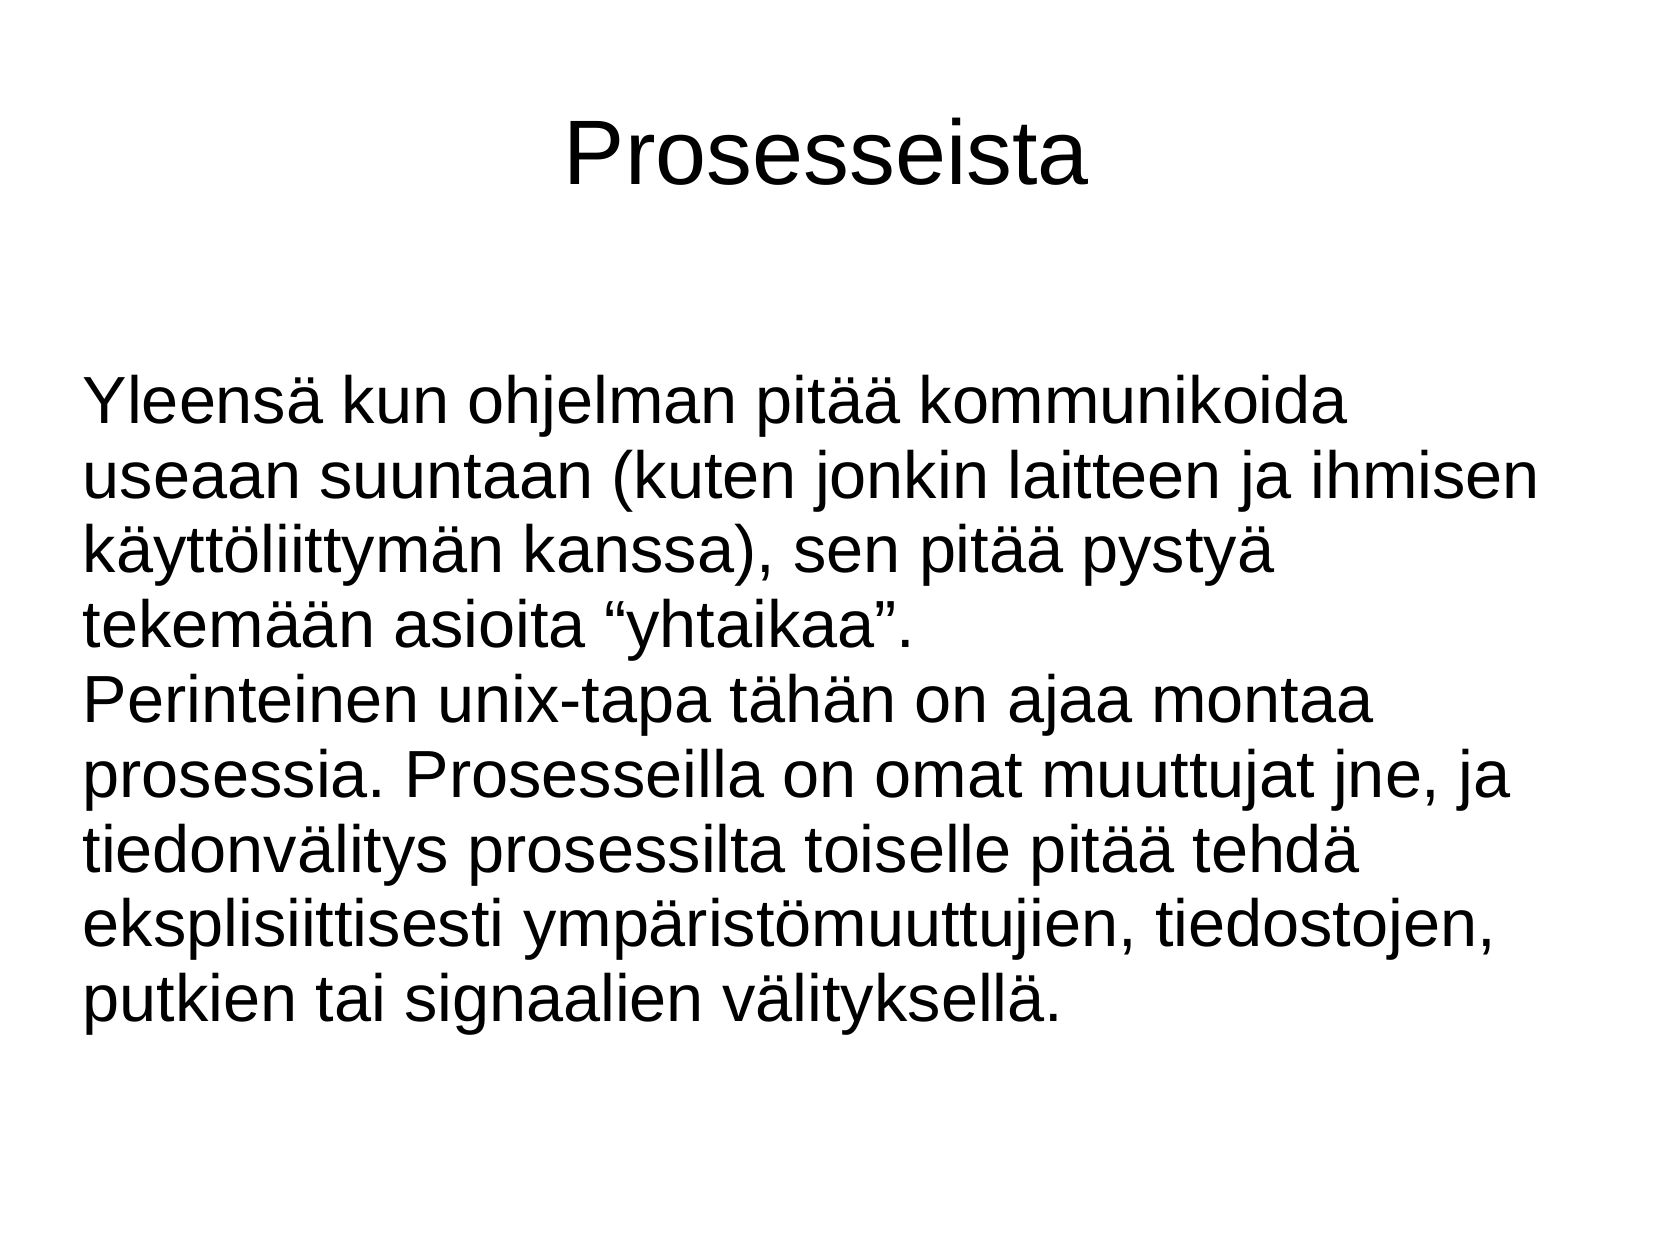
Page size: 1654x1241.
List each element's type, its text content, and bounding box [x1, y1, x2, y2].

title Prosesseista [82, 56, 1571, 250]
subtitle Yleensä kun ohjelman pitää kommunikoida useaan suuntaan (kuten jonkin laitteen ja ihmisen käyttöliittymän kanssa), sen pitää pystyä tekemään asioita “yhtaikaa”. Perinteinen unix-tapa tähän on ajaa montaa prosessia. Prosesseilla on omat muuttujat jne, ja tiedonvälitys prosessilta toiselle pitää tehdä eksplisiittisesti ympäristömuuttujien, tiedostojen, putkien tai signaalien välityksellä. [82, 297, 1571, 1102]
